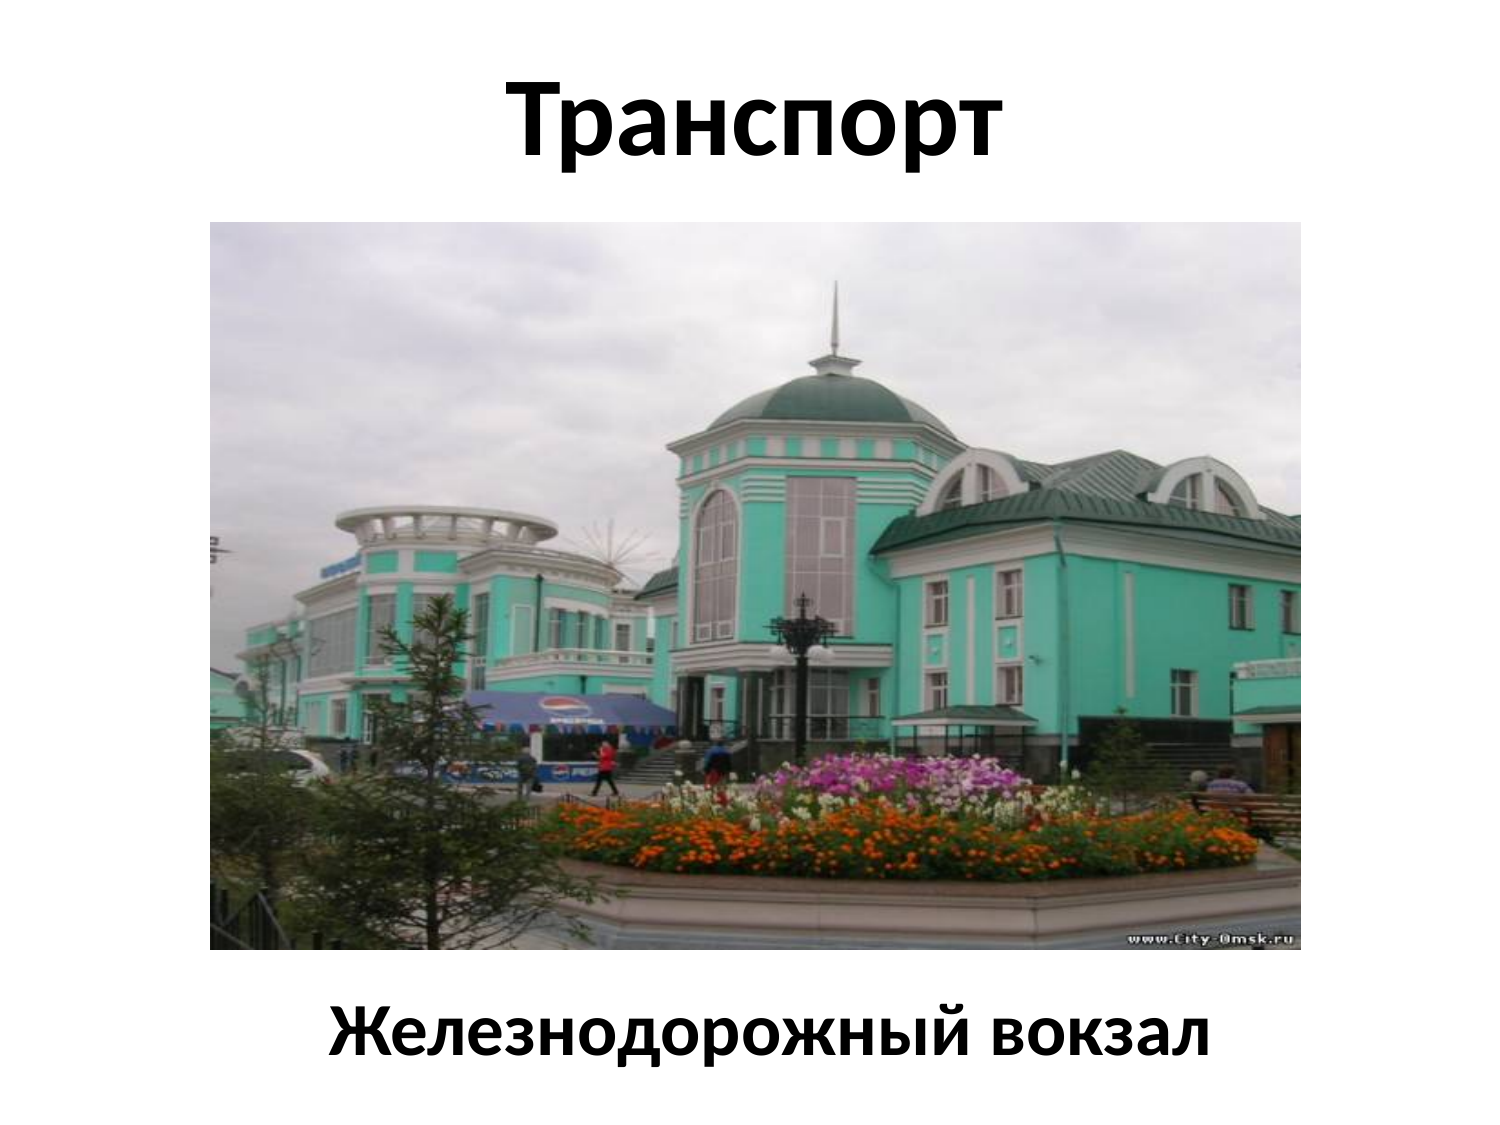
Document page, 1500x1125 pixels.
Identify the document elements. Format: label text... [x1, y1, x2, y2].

picture [210, 222, 1301, 950]
subtitle Железнодорожный вокзал [246, 972, 1297, 1043]
title Транспорт [117, 35, 1393, 153]
